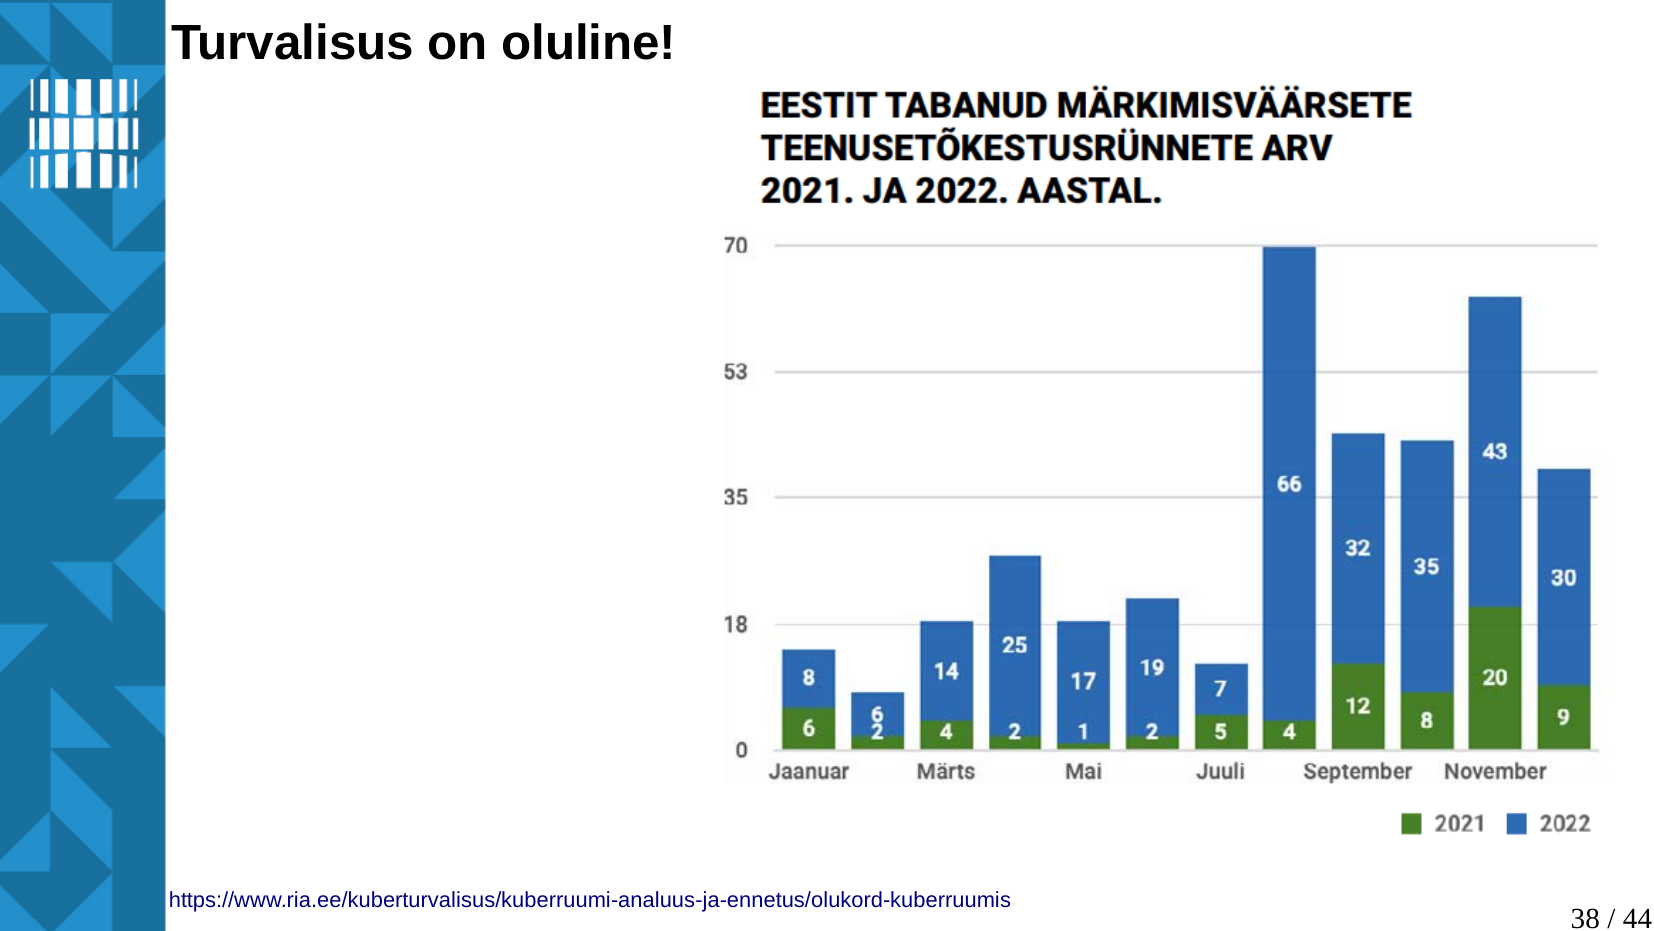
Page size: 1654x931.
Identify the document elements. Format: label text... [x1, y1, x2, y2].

picture [705, 58, 1625, 856]
list https://www.ria.ee/kuberturvalisus/kuberruumi-analuus-ja-ennetus/olukord-kuberruumis [168, 887, 1075, 928]
title Turvalisus on oluline! [171, 5, 768, 80]
